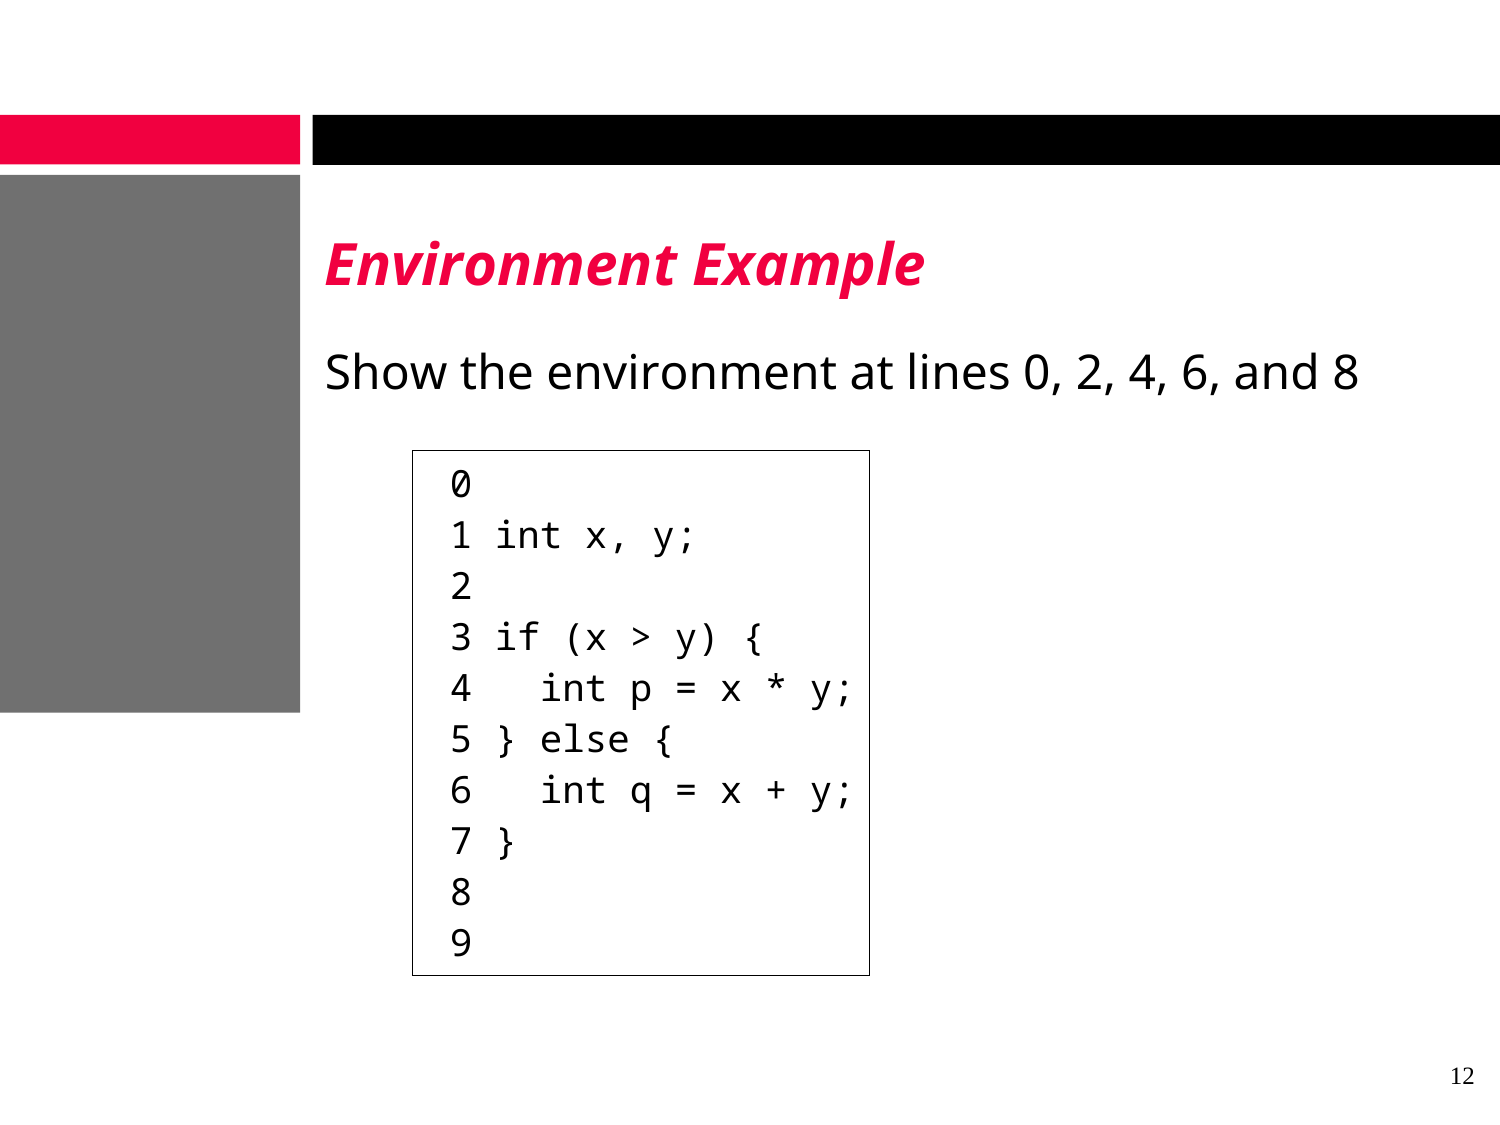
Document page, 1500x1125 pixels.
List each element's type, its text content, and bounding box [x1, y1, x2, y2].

list Show the environment at lines 0, 2, 4, 6, and 8 [324, 324, 1450, 1051]
text_box 0 1 int x, y; 2 3 if (x > y) { 4 int p = x * y; 5 } else { 6 int q = x + y; 7 } 8 9 [412, 450, 870, 901]
title Environment Example [324, 187, 1450, 324]
